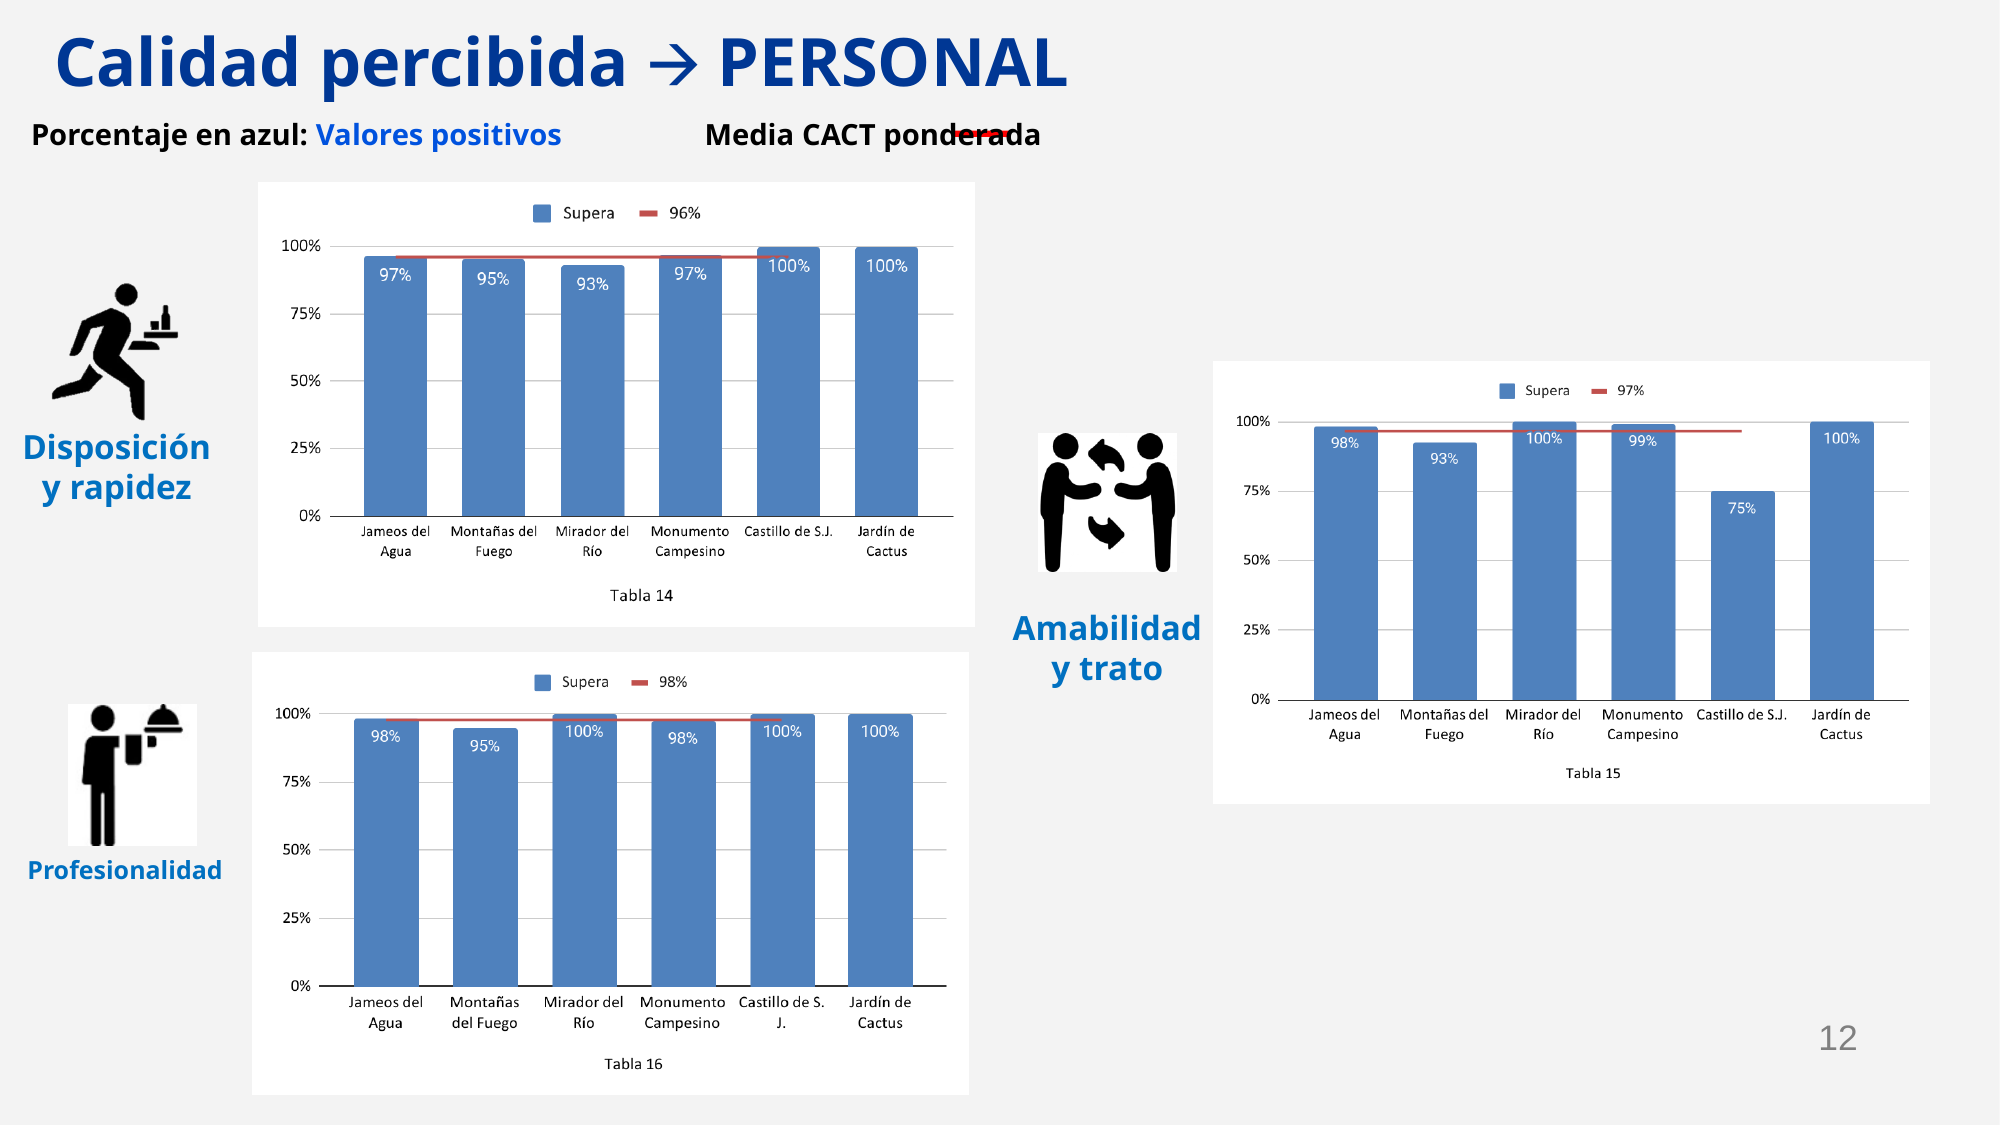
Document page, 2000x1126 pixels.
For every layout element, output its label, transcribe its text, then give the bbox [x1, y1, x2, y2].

text_box Porcentaje en azul: Valores positivos Media CACT ponderada [16, 109, 1984, 158]
picture [68, 704, 197, 846]
picture [43, 279, 185, 424]
text_box Disposición y rapidez [0, 418, 234, 515]
text_box Calidad percibida 🡪 PERSONAL [54, 0, 1225, 109]
slide_number 1 [1409, 1006, 1876, 1067]
picture [1213, 361, 1930, 804]
picture [1038, 433, 1177, 572]
text_box Profesionalidad [0, 846, 252, 892]
picture [252, 652, 969, 1095]
picture [258, 182, 975, 627]
text_box Amabilidad y trato [990, 599, 1213, 696]
